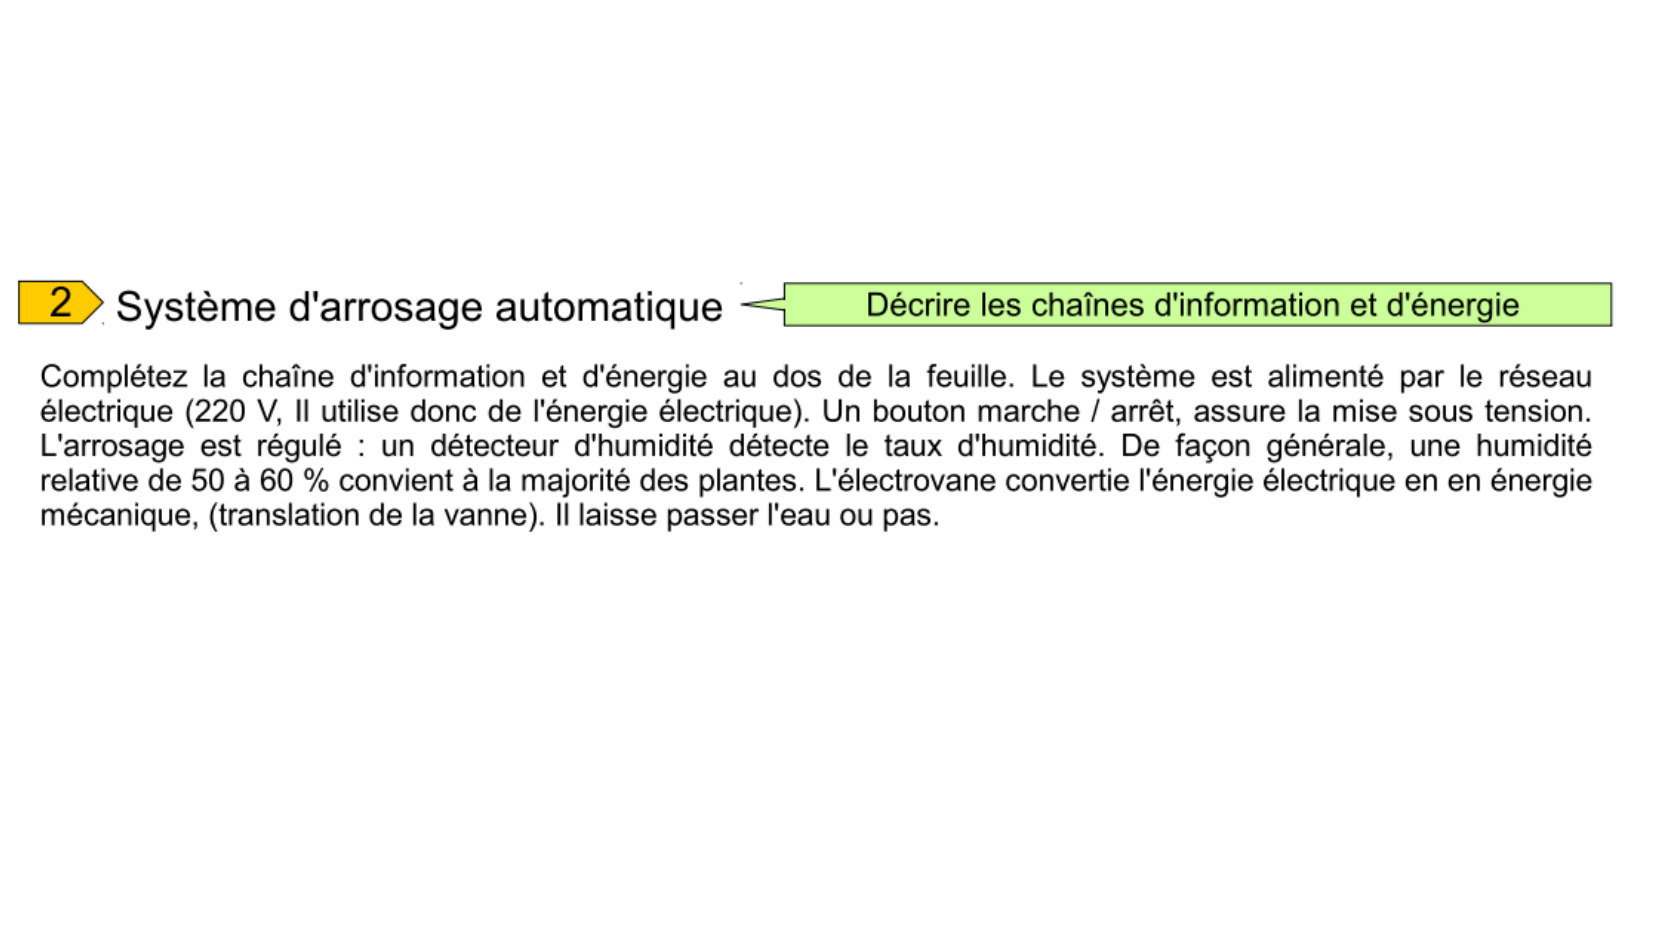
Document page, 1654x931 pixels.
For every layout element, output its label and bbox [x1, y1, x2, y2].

picture [8, 275, 1649, 584]
